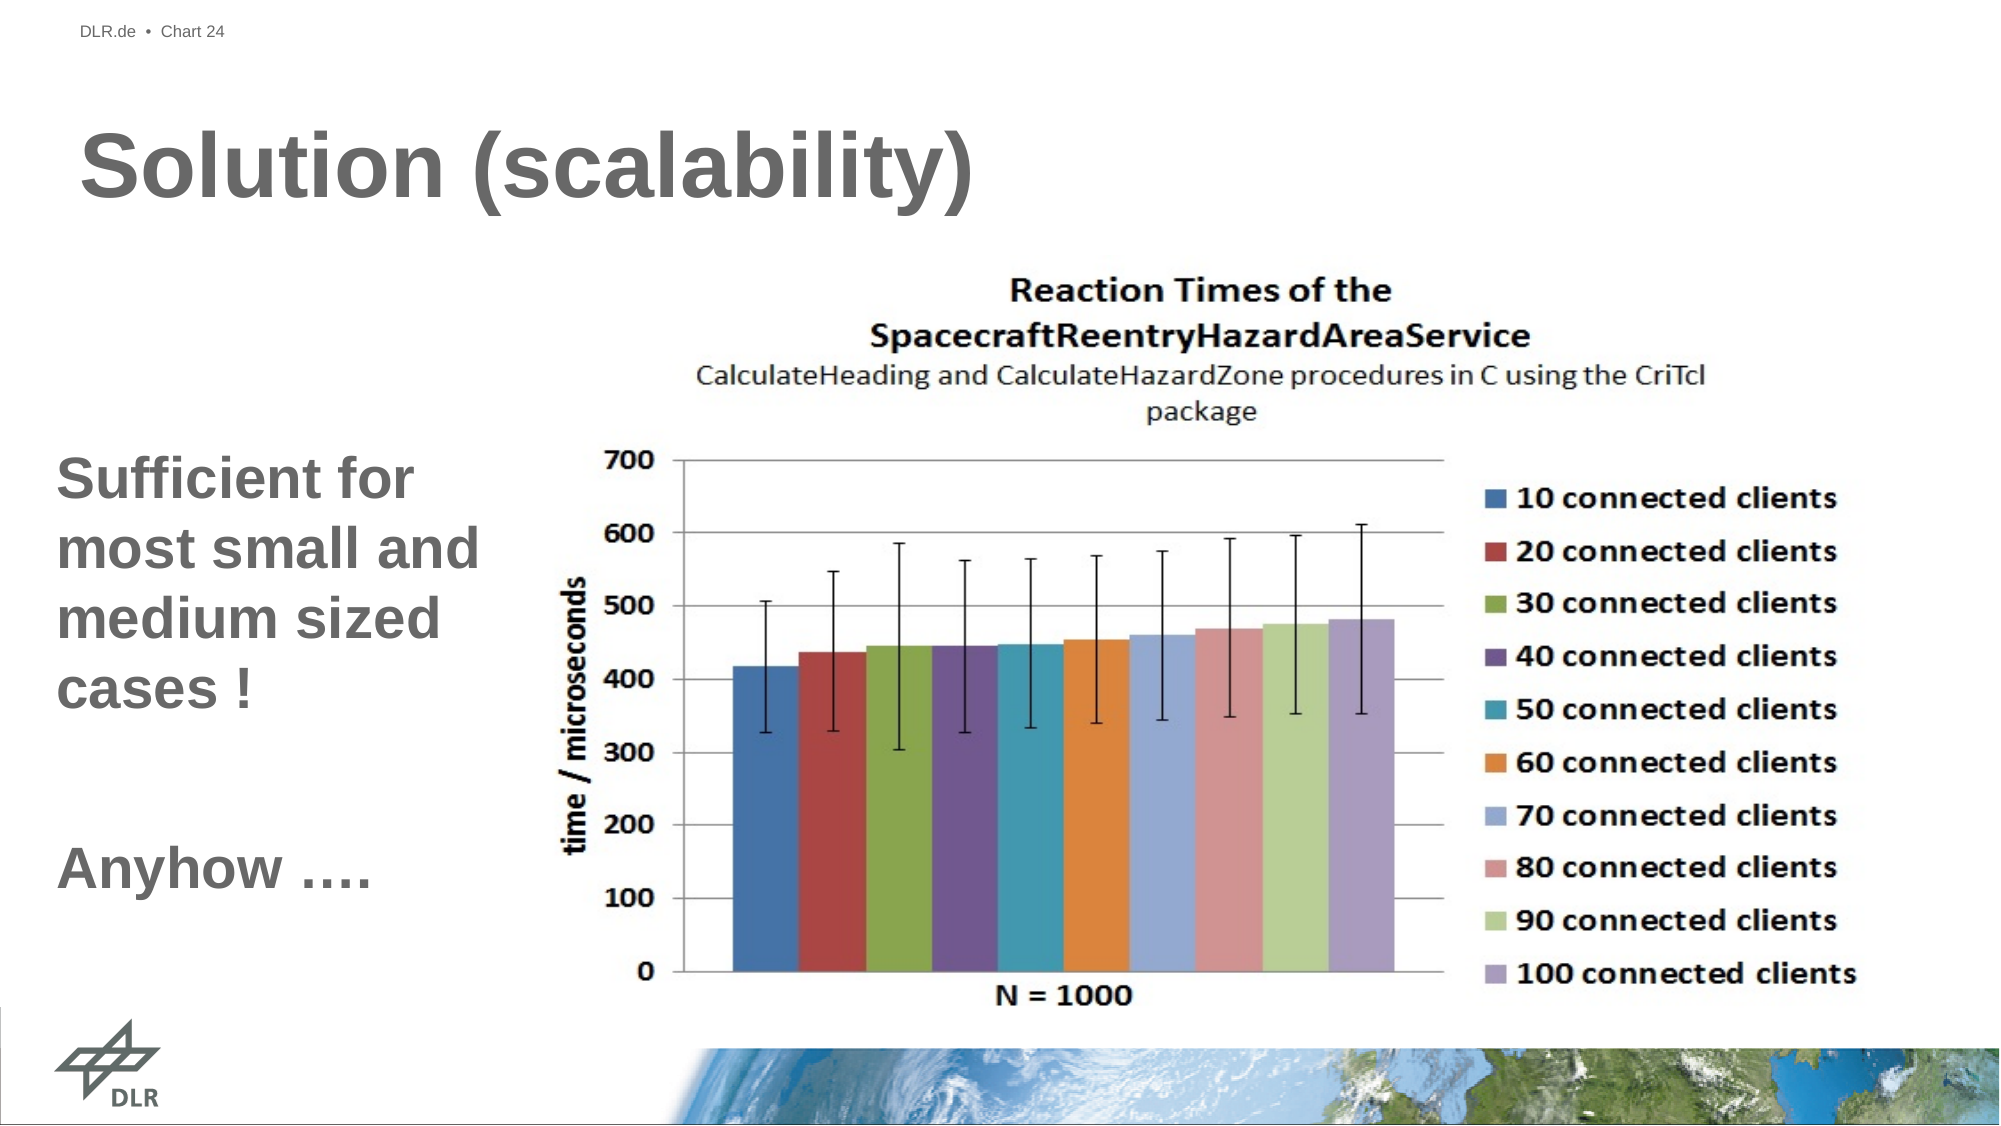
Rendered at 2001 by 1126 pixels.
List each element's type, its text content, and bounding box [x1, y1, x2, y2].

slide_number DLR.de • Chart <number> [79, 20, 251, 45]
picture [527, 255, 1875, 1023]
title Solution (scalability) [79, 106, 1921, 228]
text_box Sufficient for most small and medium sized cases ! Anyhow …. [41, 432, 526, 908]
